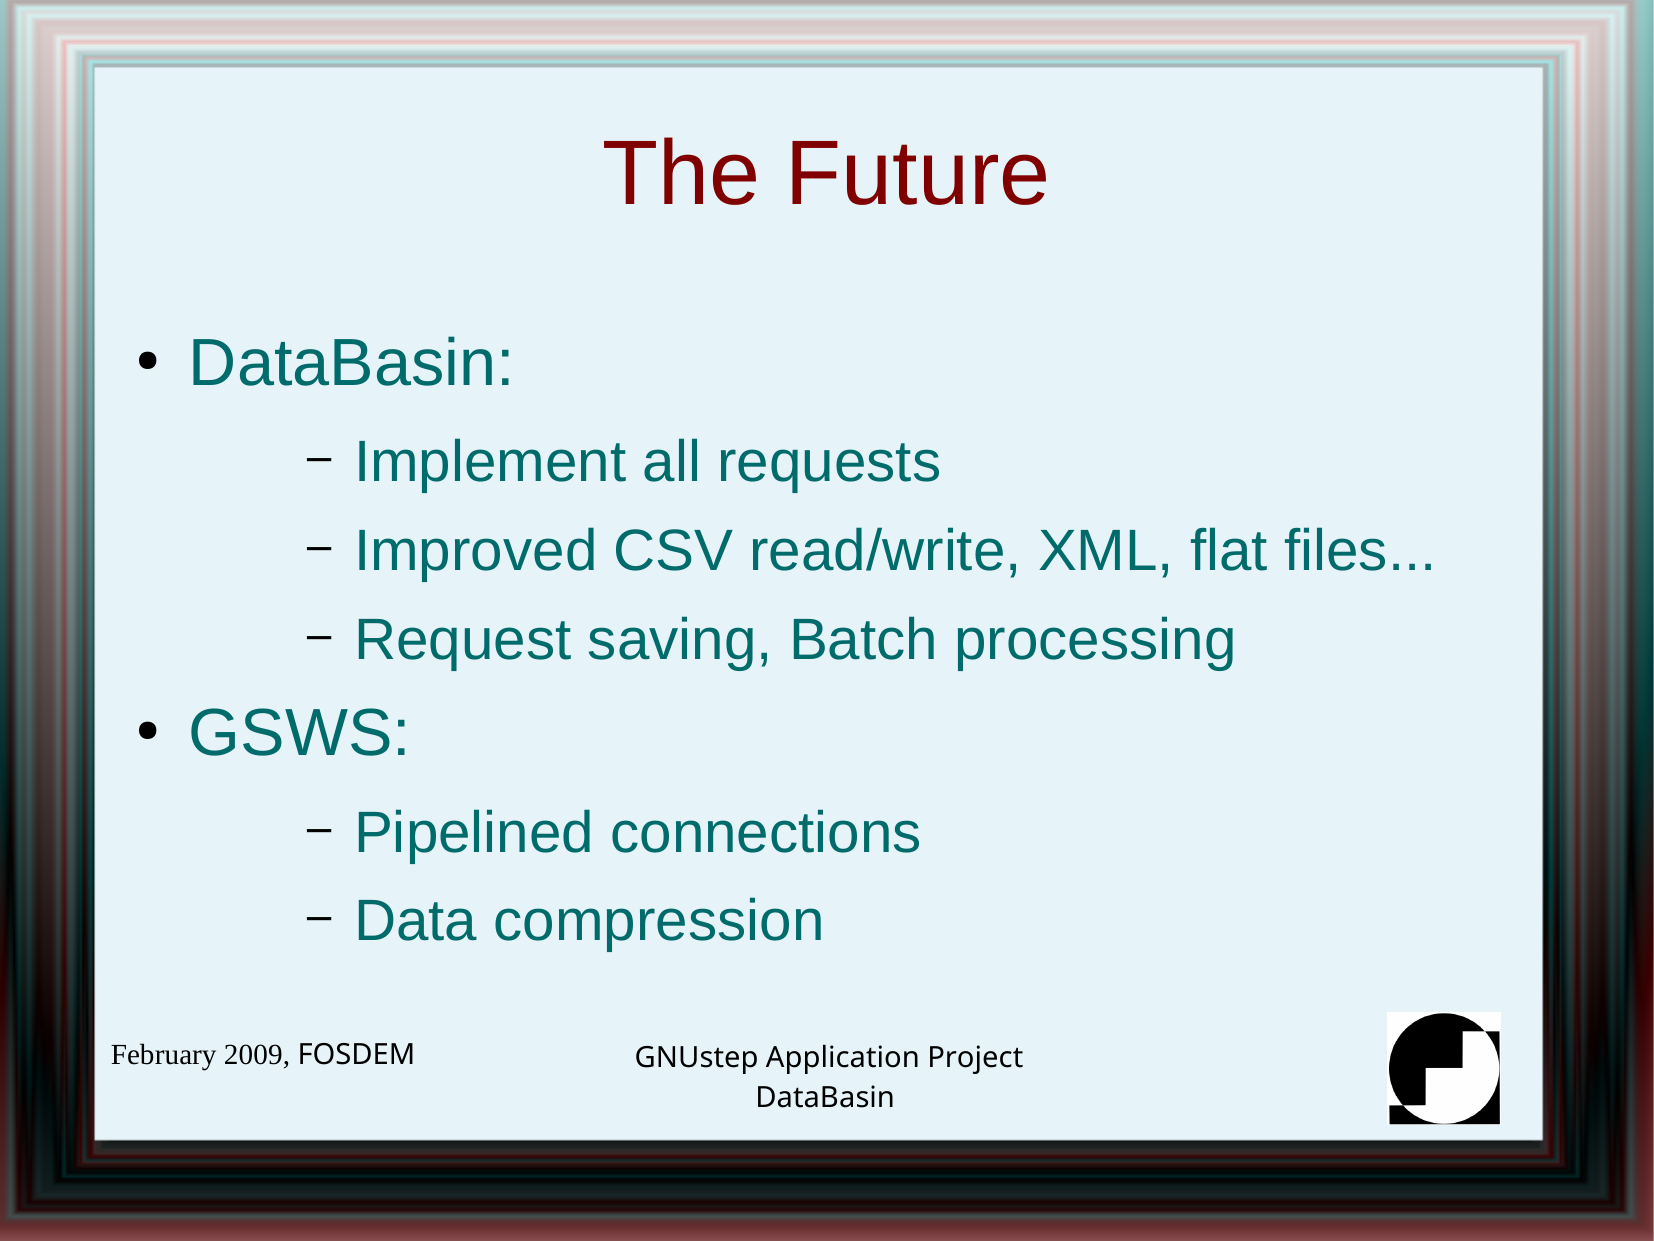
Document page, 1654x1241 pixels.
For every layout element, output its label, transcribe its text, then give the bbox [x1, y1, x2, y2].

picture [0, 0, 1654, 1241]
title The Future [118, 88, 1536, 257]
list DataBasin: Implement all requests Improved CSV read/write, XML, flat files... Request saving, Batch processing GSWS: Pipelined connections Data compression [118, 324, 1506, 954]
